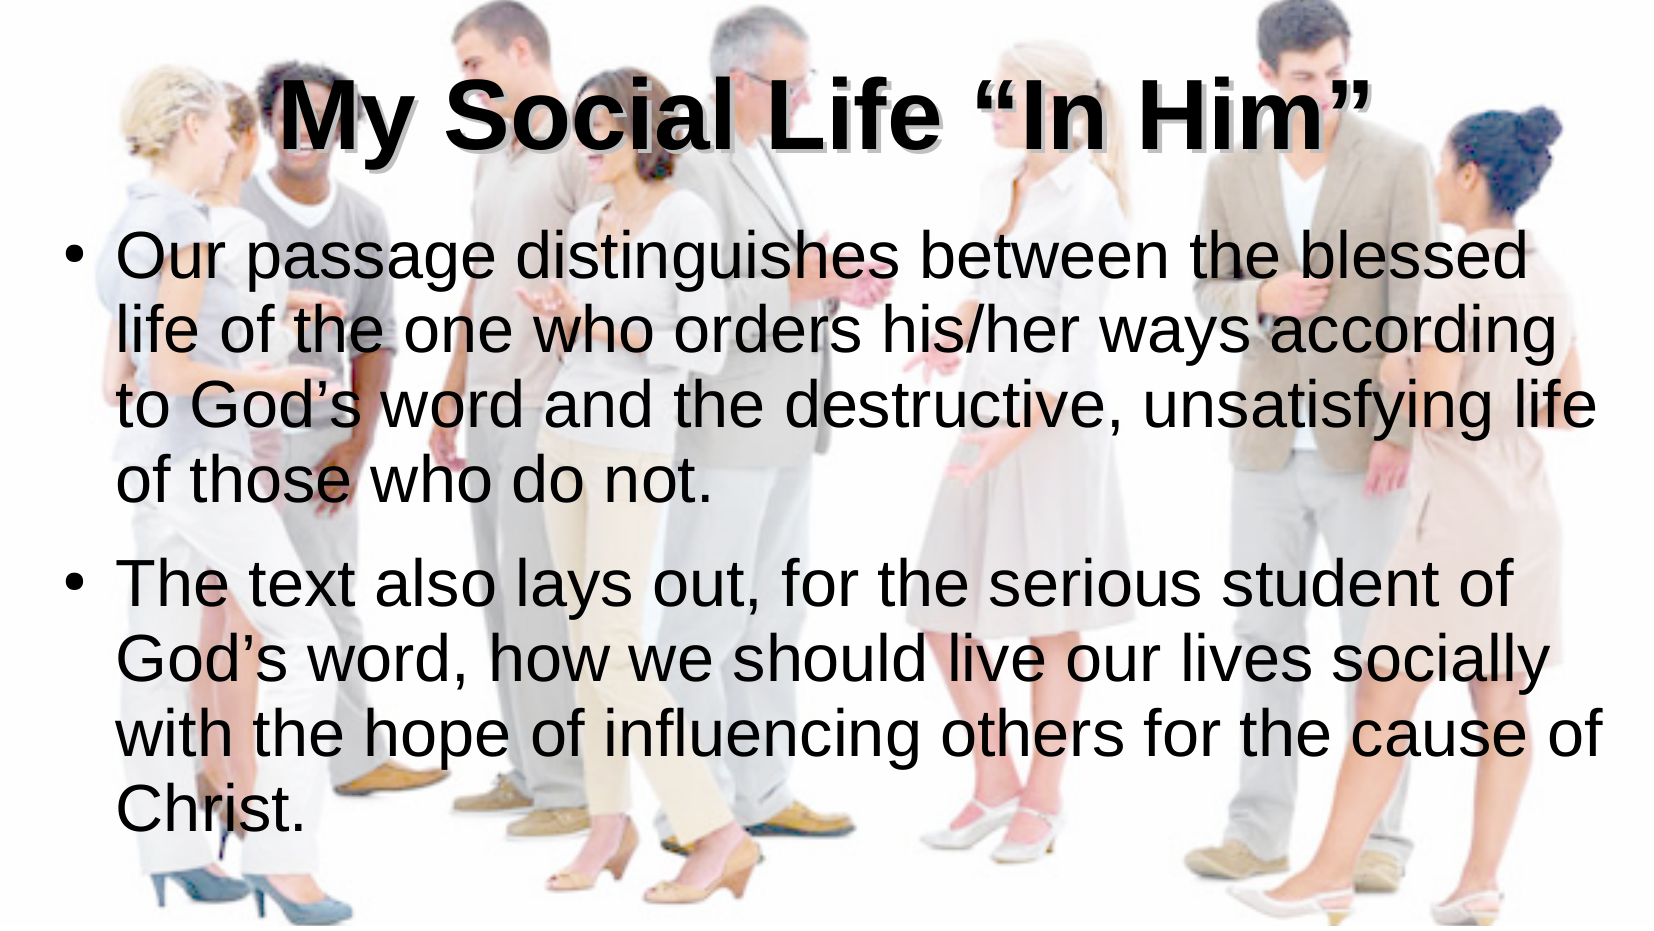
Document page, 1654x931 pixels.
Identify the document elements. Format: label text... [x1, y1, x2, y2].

picture [0, 0, 1654, 926]
title My Social Life “In Him” [82, 37, 1571, 193]
list Our passage distinguishes between the blessed life of the one who orders his/her ways according to God’s word and the destructive, unsatisfying life of those who do not. The text also lays out, for the serious student of God’s word, how we should live our lives socially with the hope of influencing others for the cause of Christ. [45, 217, 1621, 901]
